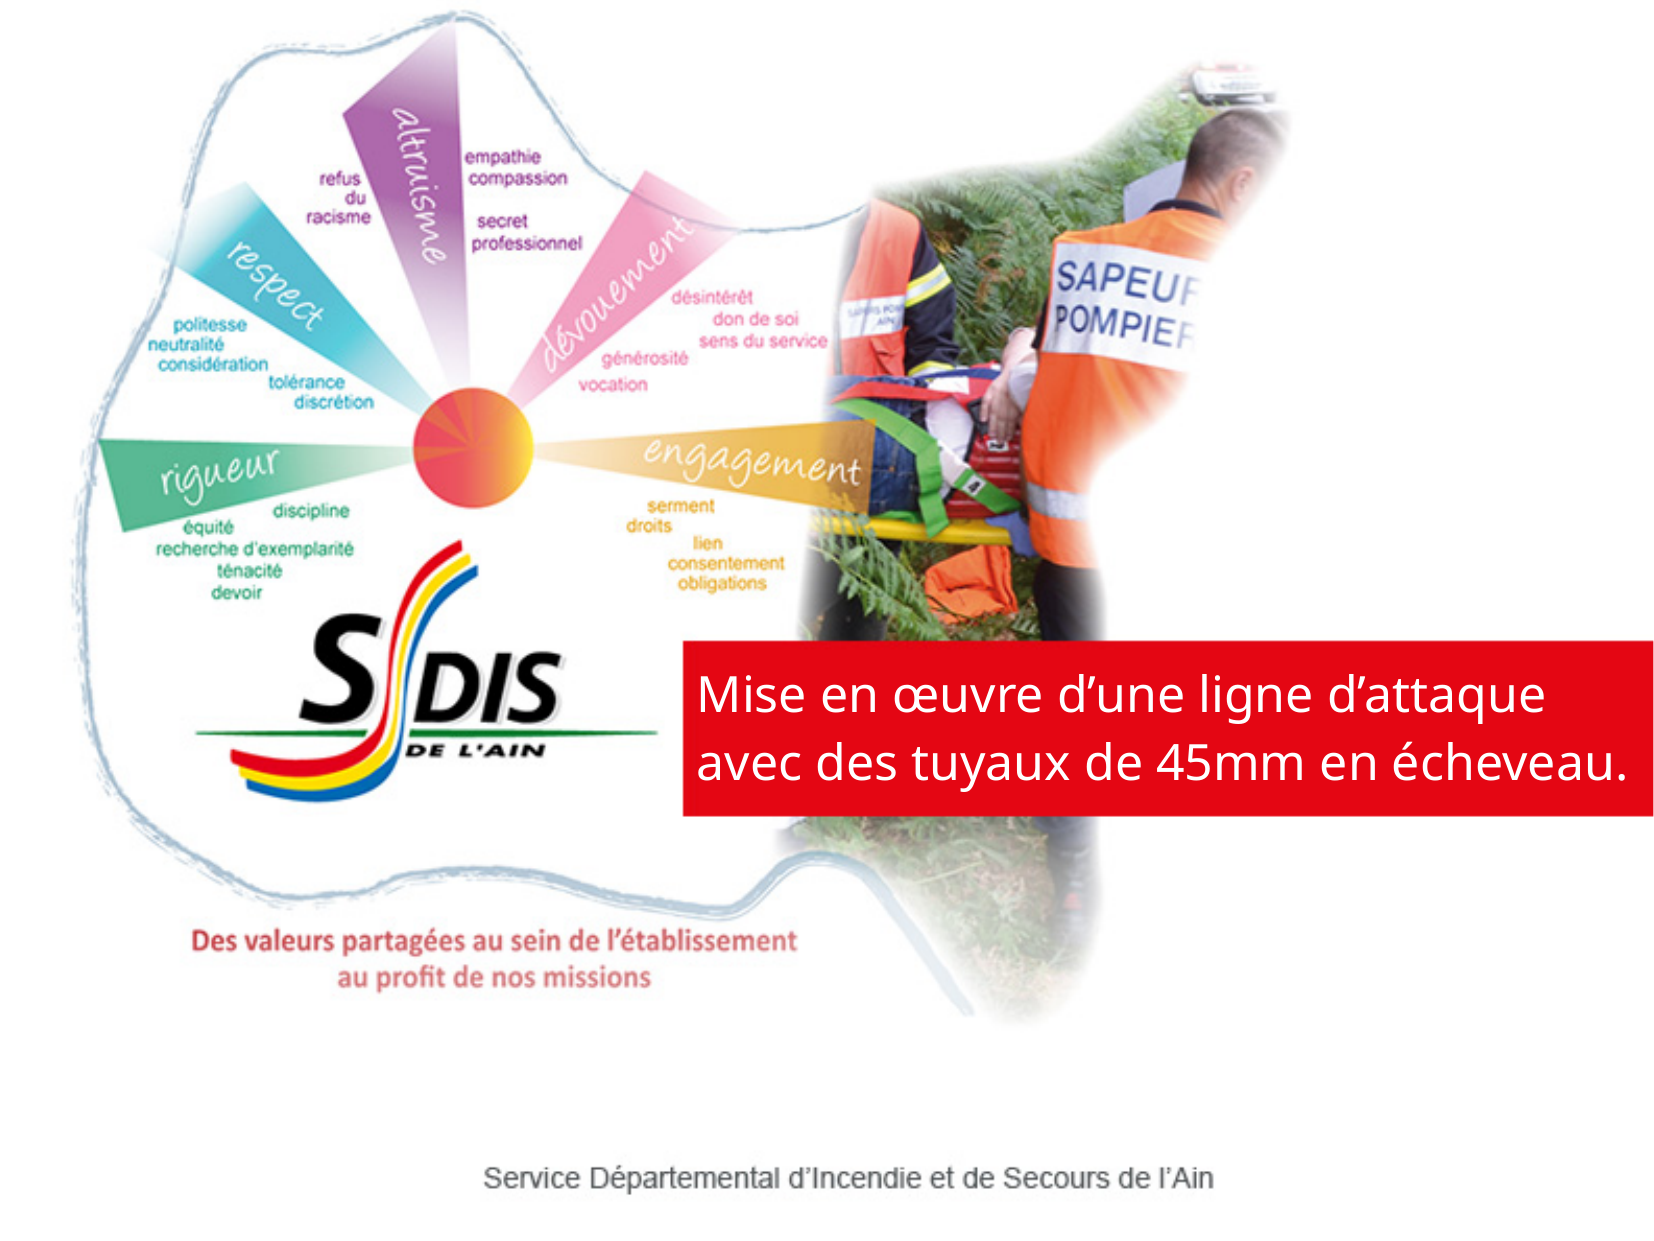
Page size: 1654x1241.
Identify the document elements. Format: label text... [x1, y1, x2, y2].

subtitle Mise en œuvre d’une ligne d’attaque avec des tuyaux de 45mm en écheveau. [696, 636, 1654, 818]
picture [0, 0, 1654, 1241]
